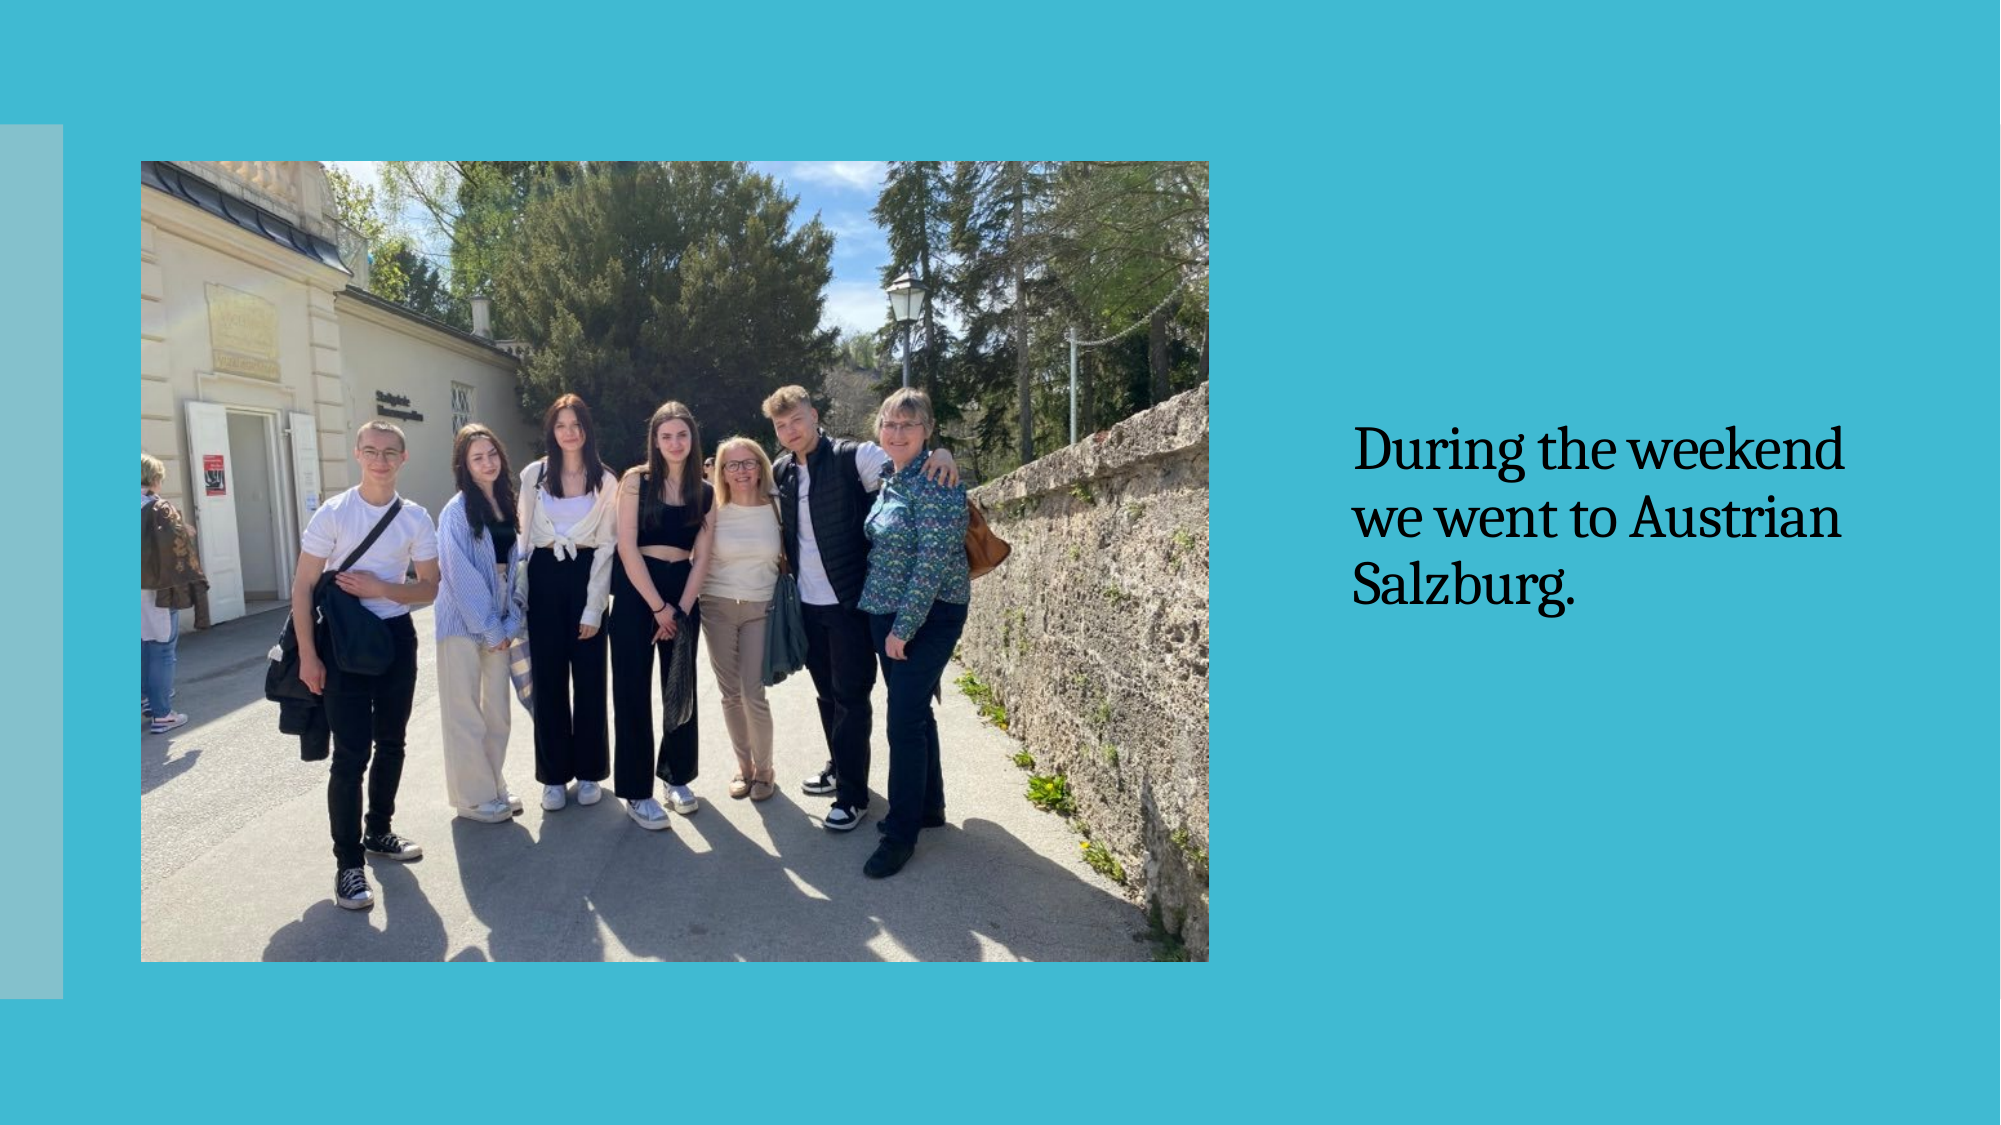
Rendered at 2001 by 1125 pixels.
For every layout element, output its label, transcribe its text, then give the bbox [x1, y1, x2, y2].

title During the weekend we went to Austrian Salzburg. [1338, 177, 1939, 857]
text_box [0, 0, 2000, 1125]
picture [141, 161, 1209, 962]
